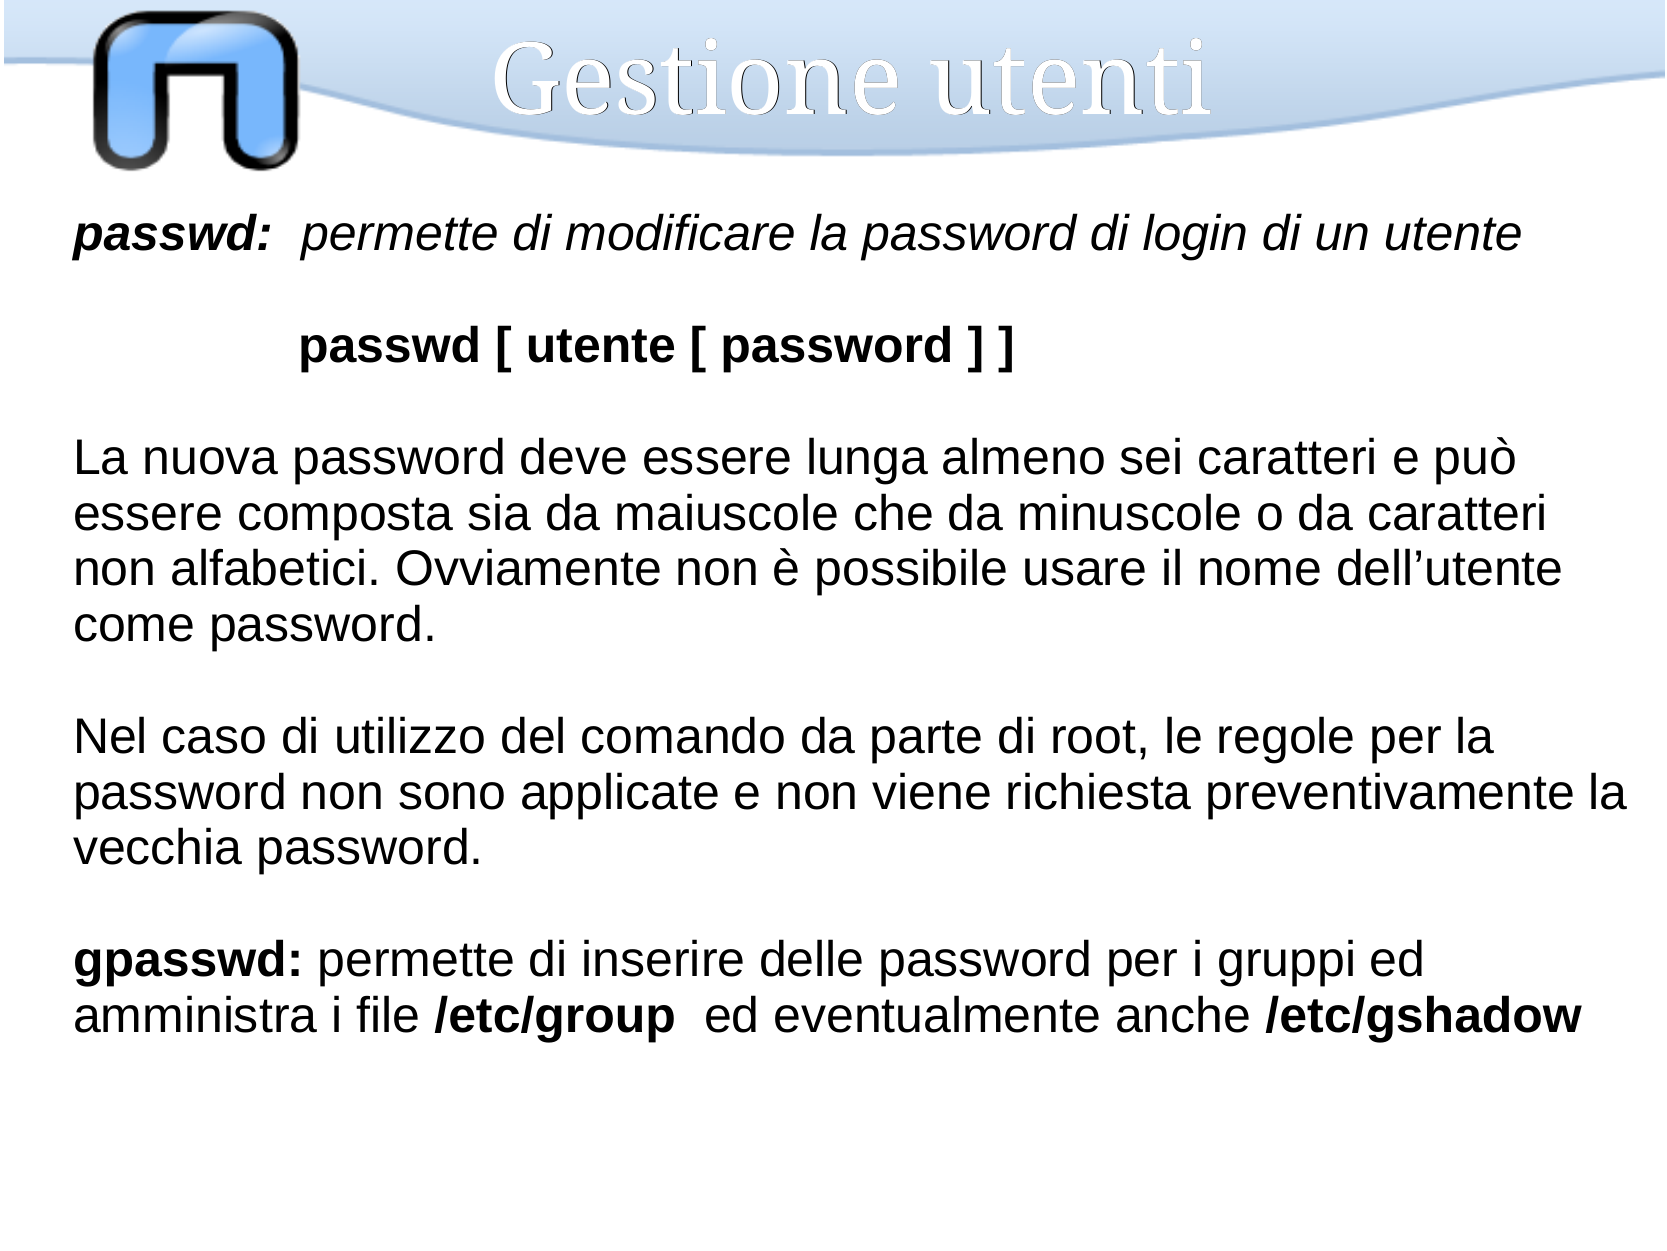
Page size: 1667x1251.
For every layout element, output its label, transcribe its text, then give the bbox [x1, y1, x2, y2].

text_box Gestione utenti [475, 0, 1667, 271]
picture [0, 0, 1667, 1251]
list passwd: permette di modificare la password di login di un utente passwd [ utente [ password ] ] La nuova password deve essere lunga almeno sei caratteri e può essere composta sia da maiuscole che da minuscole o da caratteri non alfabetici. Ovviamente non è possibile usare il nome dell’utente come password. Nel caso di utilizzo del comando da parte di root, le regole per la password non sono applicate e non viene richiesta preventivamente la vecchia password. gpasswd: permette di inserire delle password per i gruppi ed amministra i file /etc/group ed eventualmente anche /etc/gshadow [66, 209, 1636, 1162]
